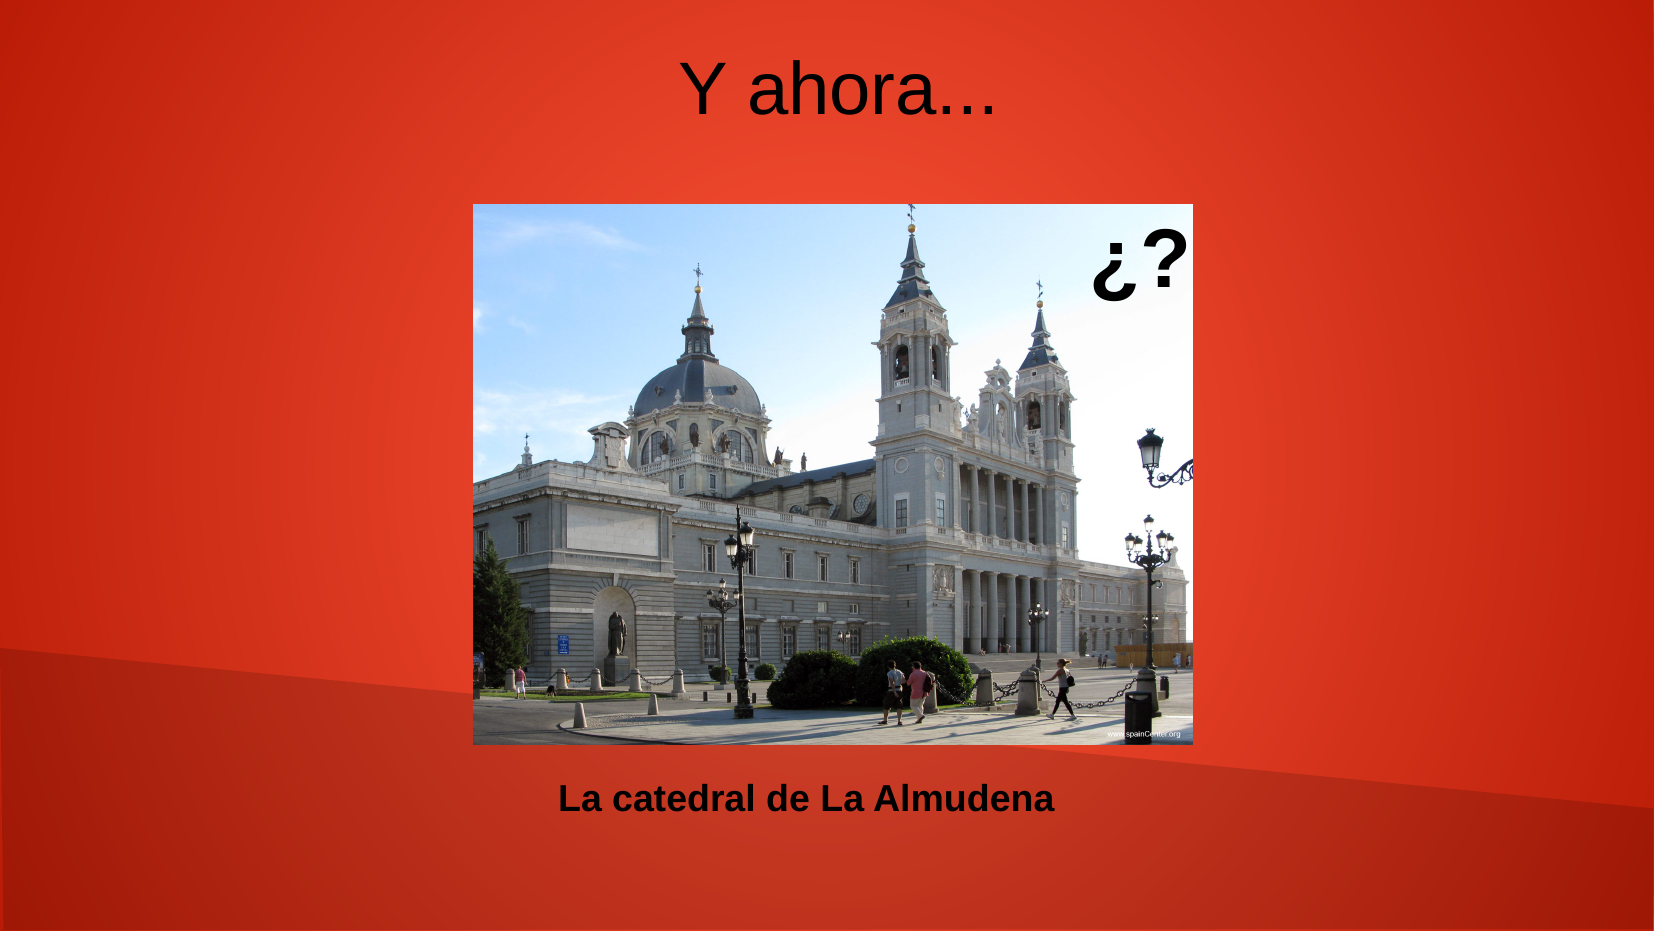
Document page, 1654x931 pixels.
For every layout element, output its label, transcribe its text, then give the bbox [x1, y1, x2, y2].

text_box La catedral de La Almudena [543, 769, 1075, 827]
picture [473, 204, 1193, 745]
text_box ¿? [1074, 204, 1229, 313]
title Y ahora... [94, 11, 1583, 166]
